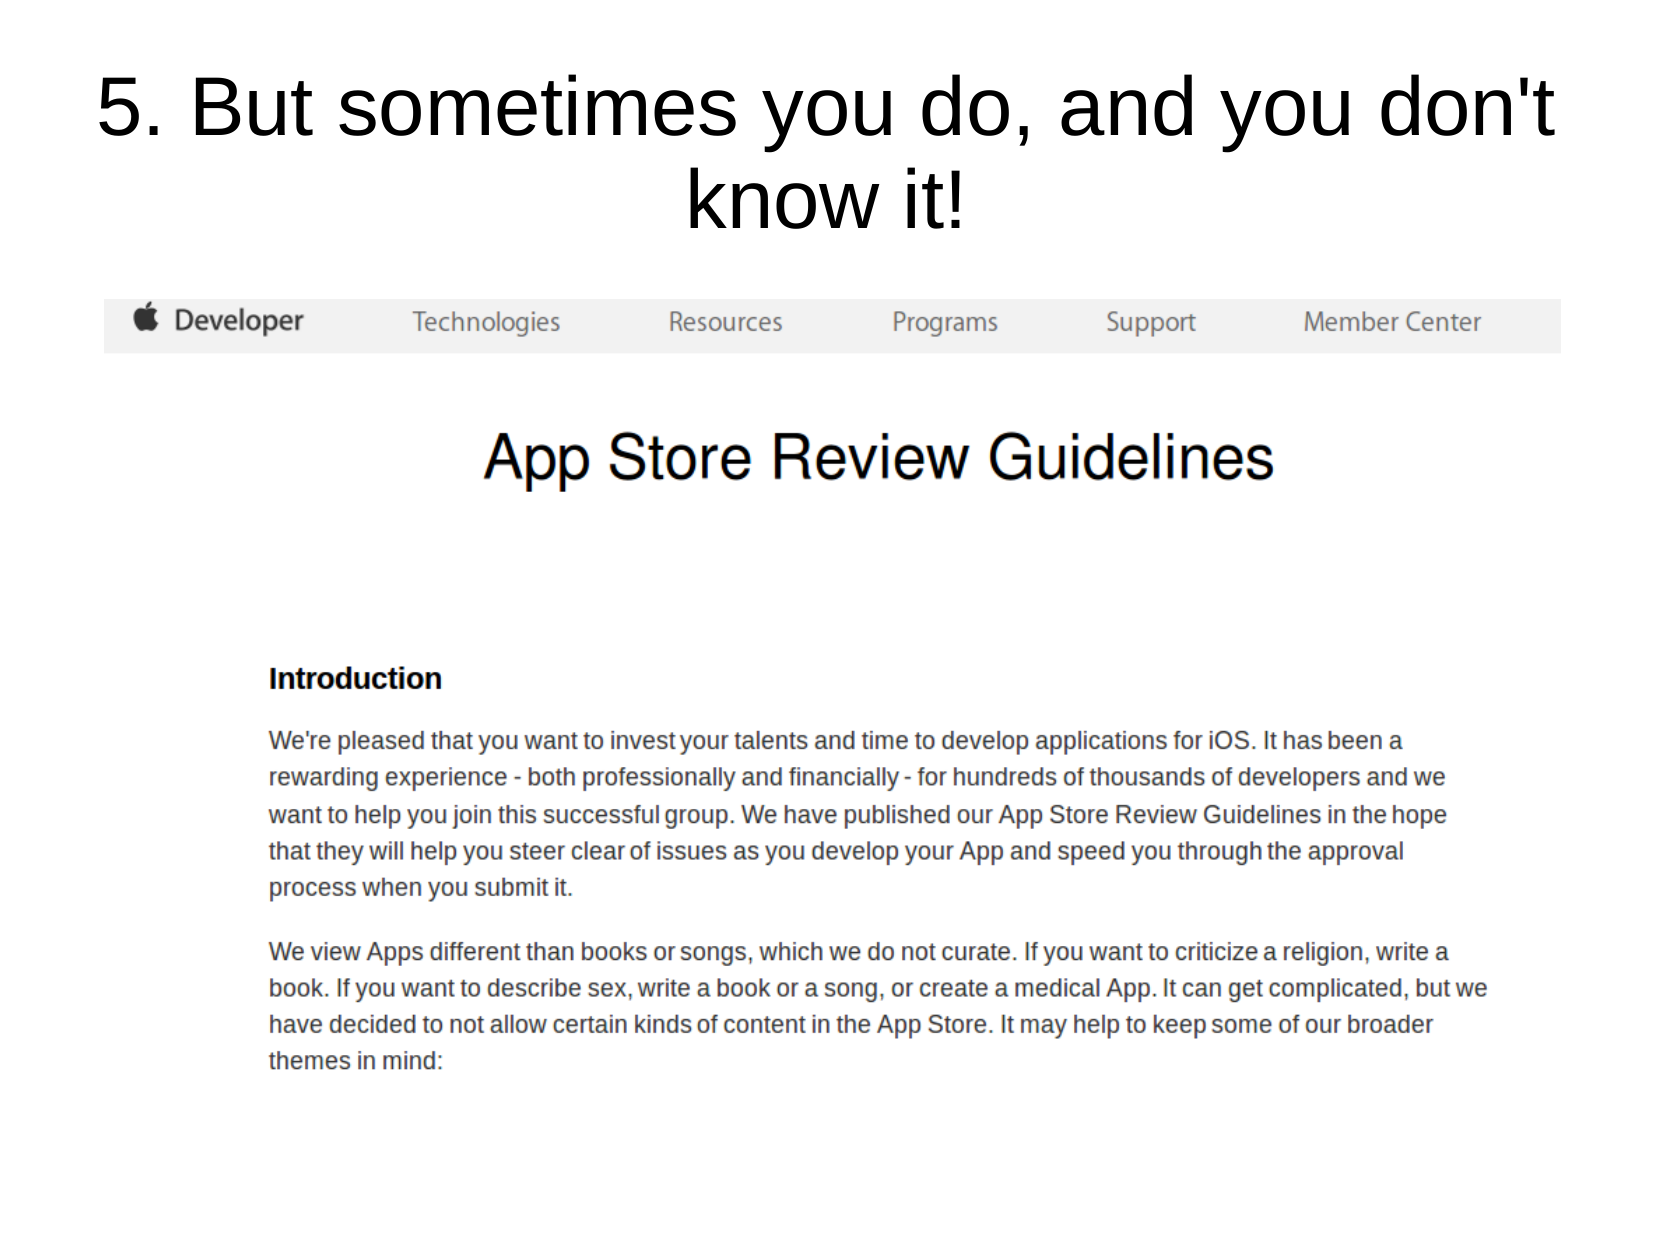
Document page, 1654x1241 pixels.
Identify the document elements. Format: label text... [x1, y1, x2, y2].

picture [104, 299, 1561, 1111]
title 5. But sometimes you do, and you don't know it! [82, 49, 1571, 257]
